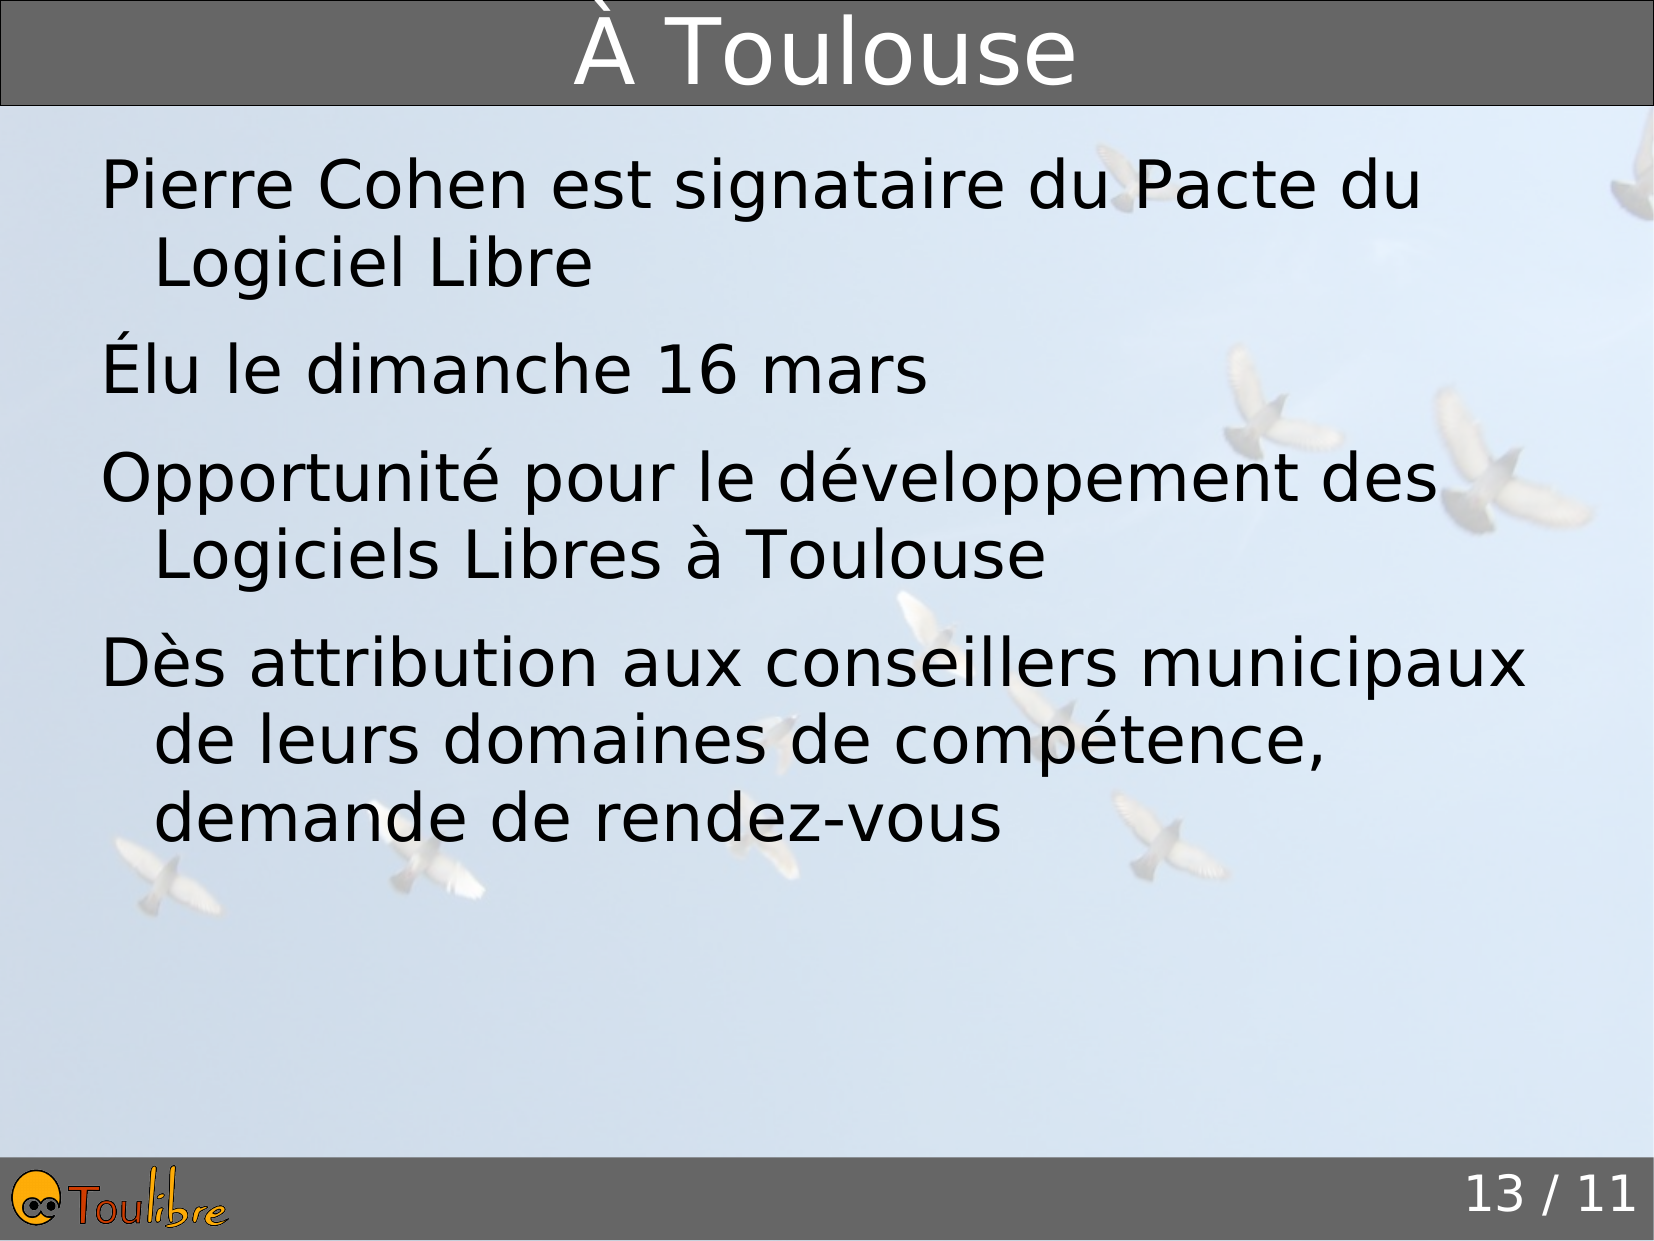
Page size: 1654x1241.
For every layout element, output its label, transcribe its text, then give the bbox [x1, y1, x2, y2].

title À Toulouse [0, 0, 1654, 107]
picture [11, 1165, 229, 1228]
list Pierre Cohen est signataire du Pacte du Logiciel Libre Élu le dimanche 16 mars Opportunité pour le développement des Logiciels Libres à Toulouse Dès attribution aux conseillers municipaux de leurs domaines de compétence, demande de rendez-vous [82, 146, 1571, 1094]
